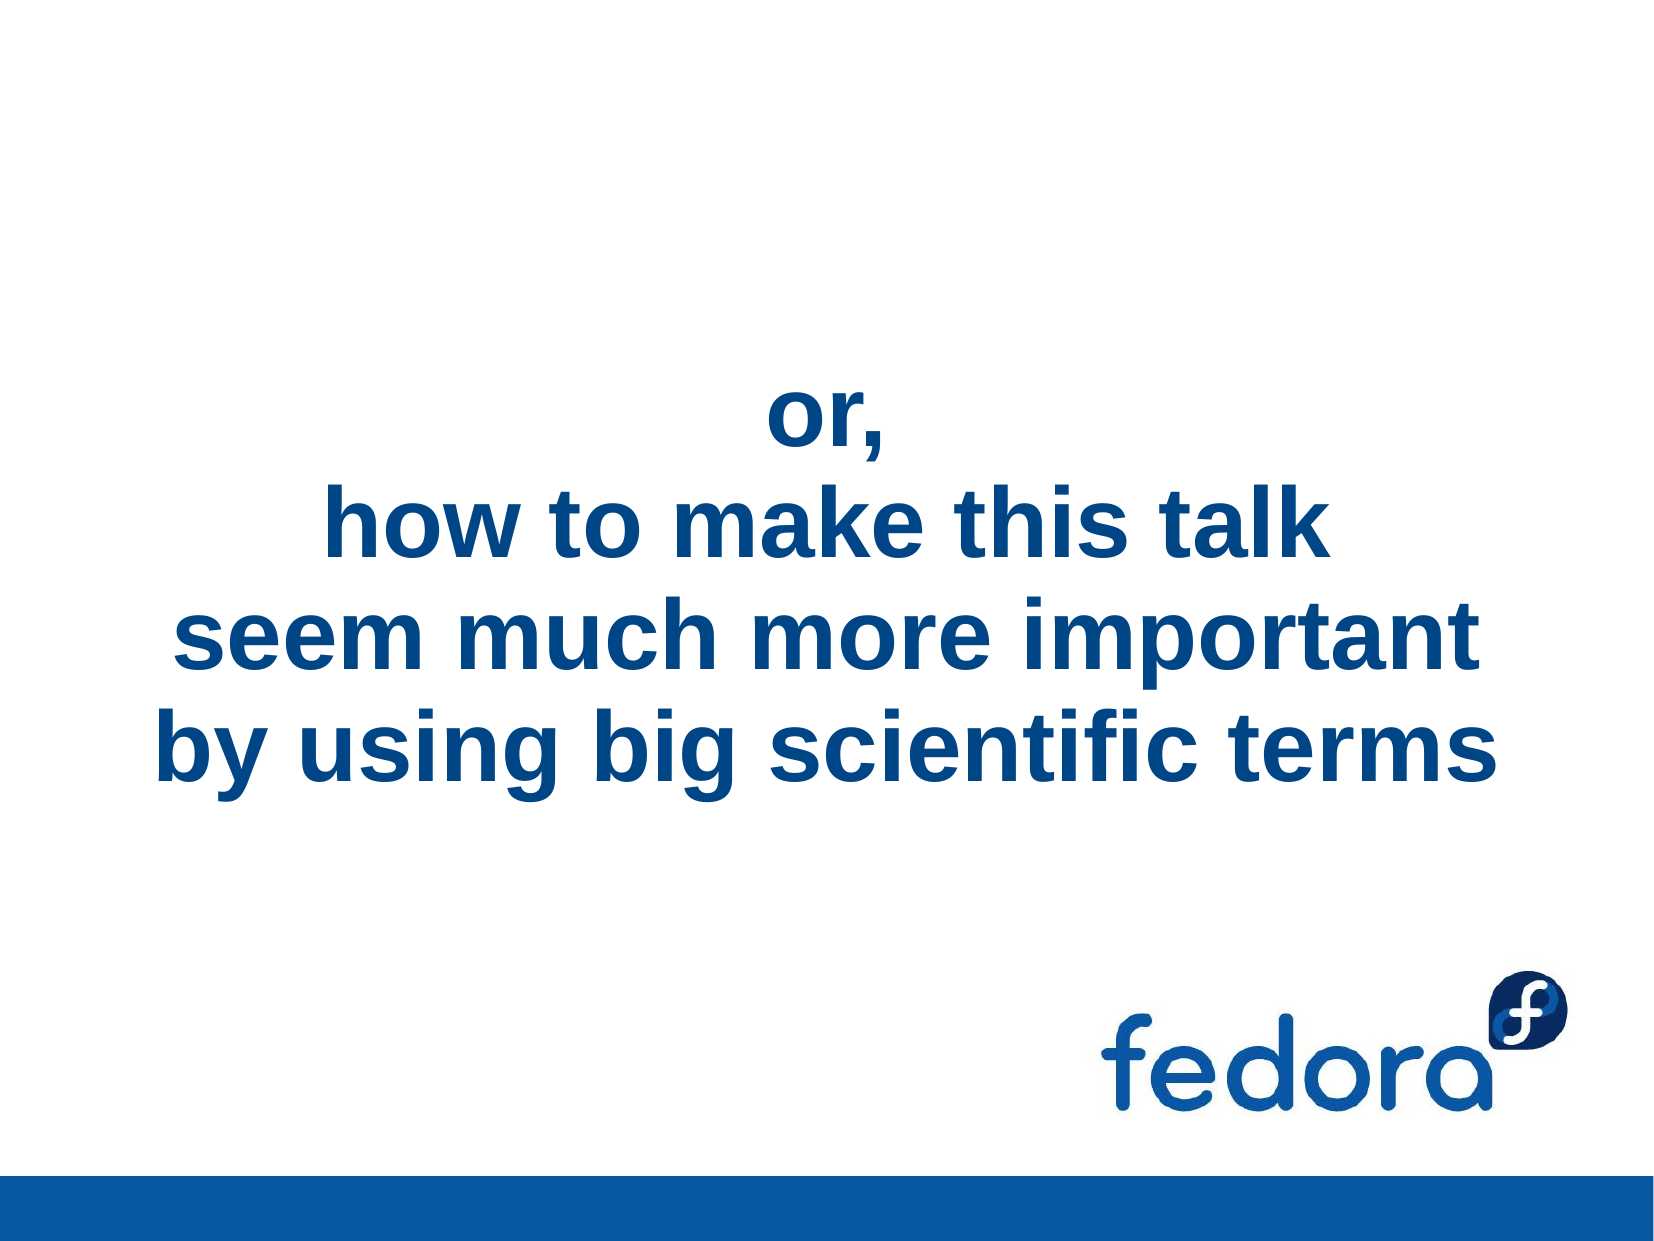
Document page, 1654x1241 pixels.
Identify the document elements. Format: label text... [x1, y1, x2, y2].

picture [0, 1176, 1654, 1241]
picture [1087, 958, 1576, 1125]
title or, how to make this talk seem much more important by using big scientific terms [82, 49, 1571, 1109]
